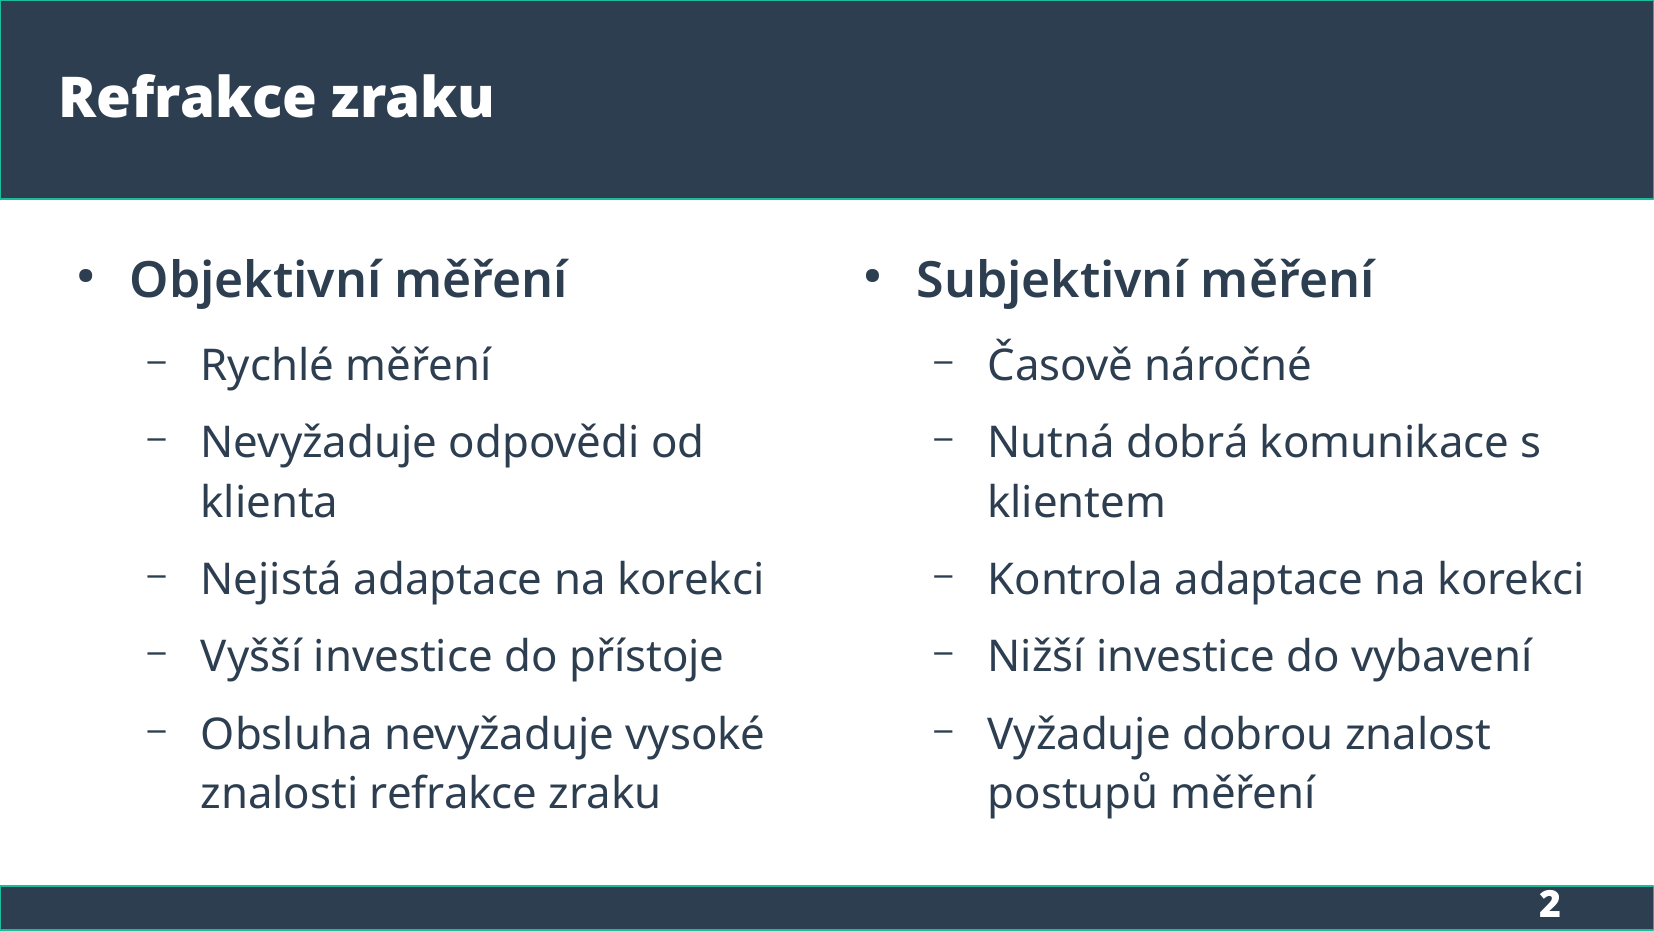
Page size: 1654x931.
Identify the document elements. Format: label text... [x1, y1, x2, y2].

title Refrakce zraku [59, 37, 1595, 155]
list Objektivní měření Rychlé měření Nevyžaduje odpovědi od klienta Nejistá adaptace na korekci Vyšší investice do přístoje Obsluha nevyžaduje vysoké znalosti refrakce zraku [59, 243, 809, 864]
list Subjektivní měření Časově náročné Nutná dobrá komunikace s klientem Kontrola adaptace na korekci Nižší investice do vybavení Vyžaduje dobrou znalost postupů měření [845, 243, 1596, 864]
